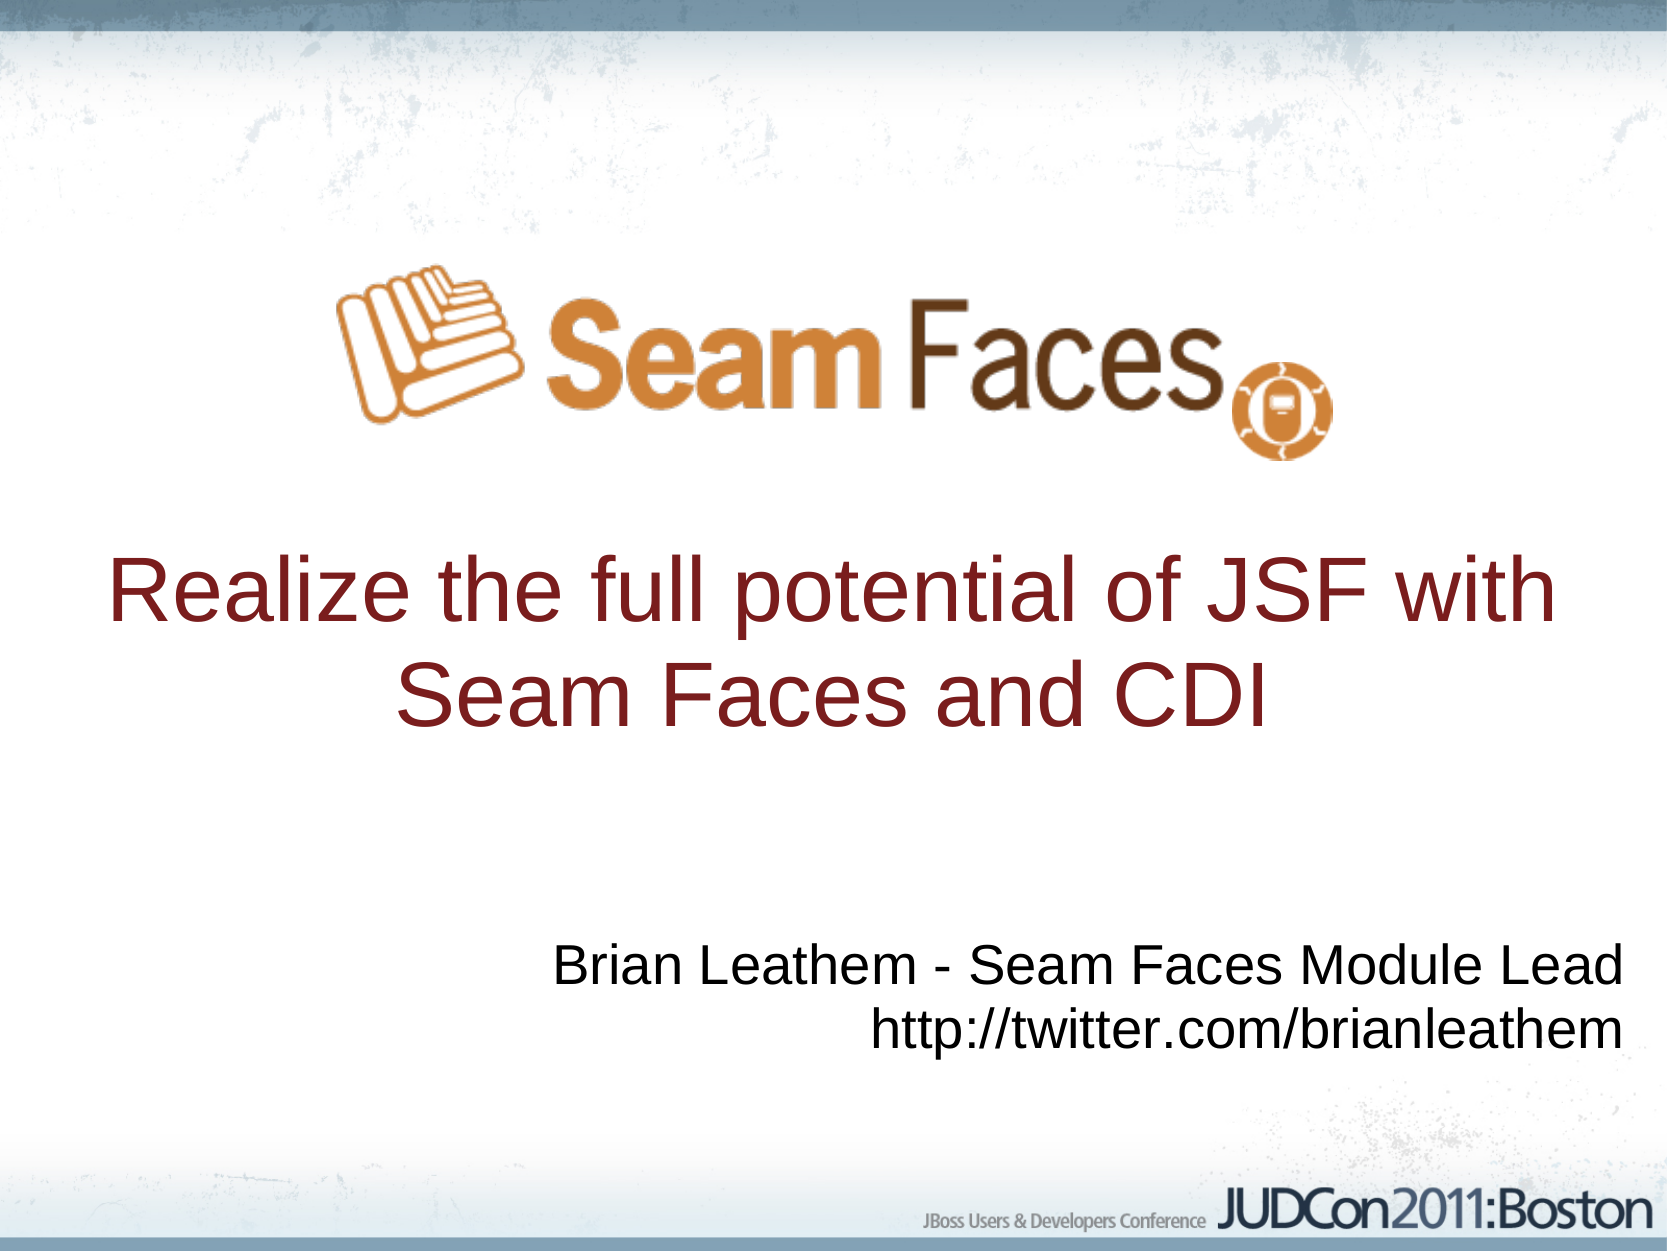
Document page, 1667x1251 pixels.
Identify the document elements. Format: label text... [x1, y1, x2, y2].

text_box Brian Leathem - Seam Faces Module Lead http://twitter.com/brianleathem [440, 933, 1625, 1062]
picture [0, 0, 1667, 1251]
title Realize the full potential of JSF with Seam Faces and CDI [101, 450, 1565, 836]
